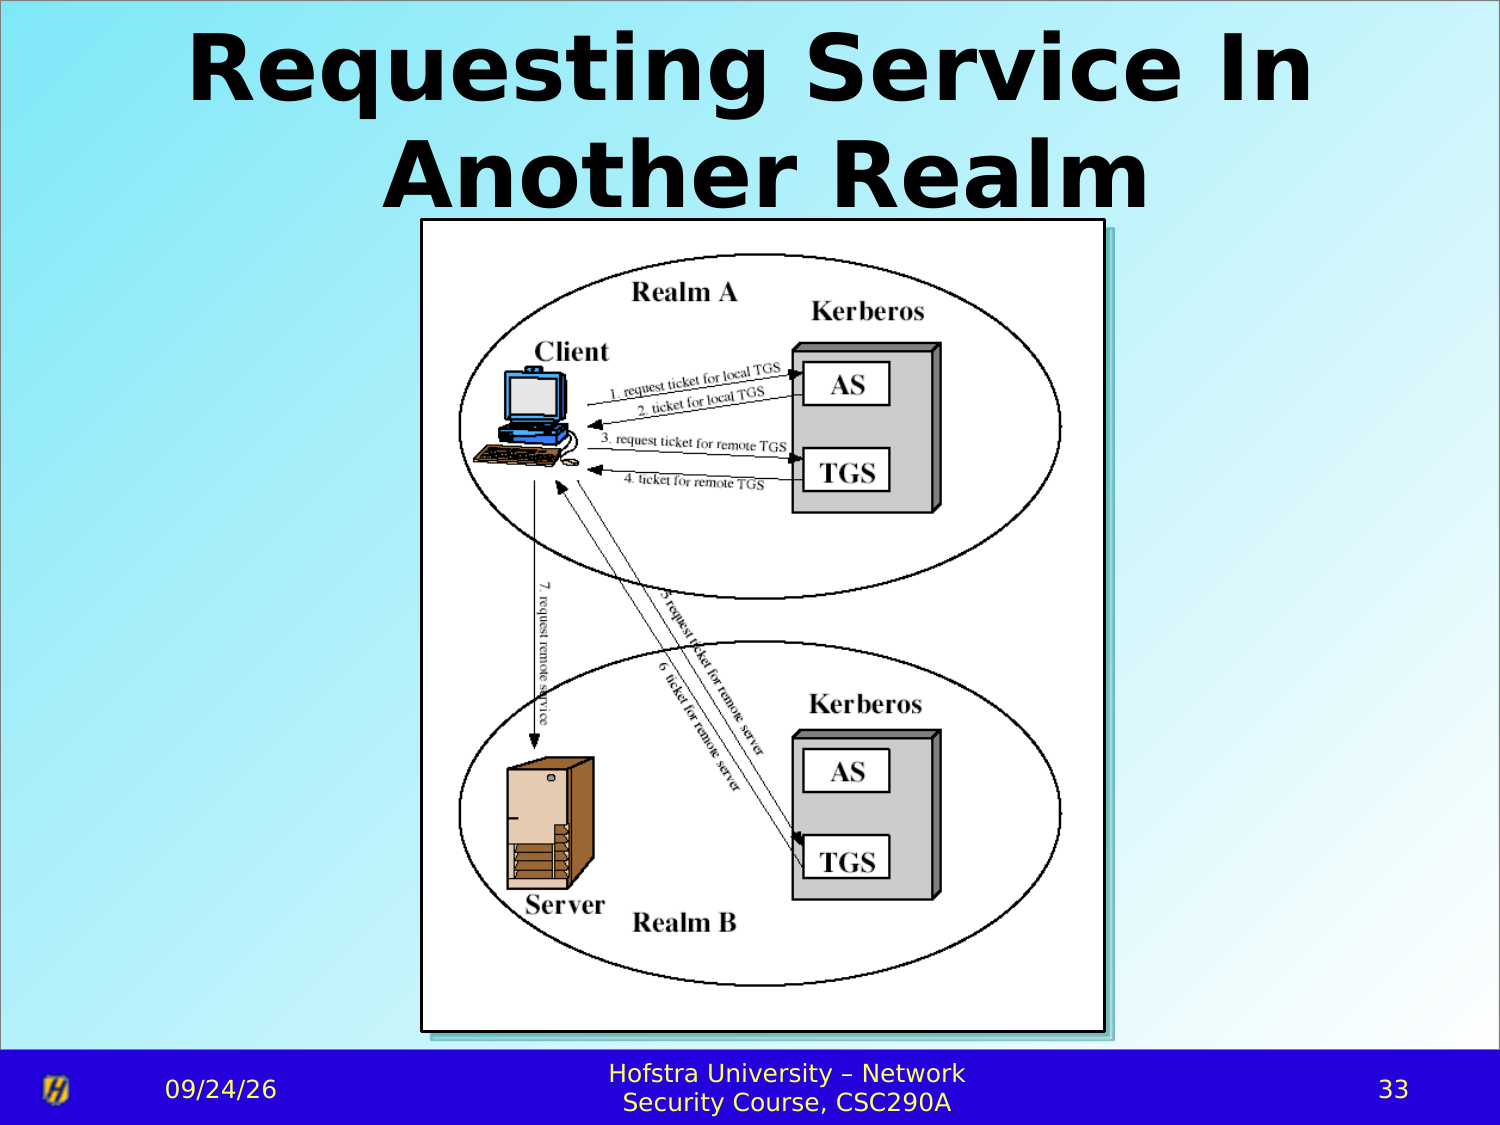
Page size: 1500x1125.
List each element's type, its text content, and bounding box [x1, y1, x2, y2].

picture [423, 221, 1103, 1031]
picture [37, 1072, 76, 1110]
title Requesting Service In Another Realm [112, 0, 1391, 237]
